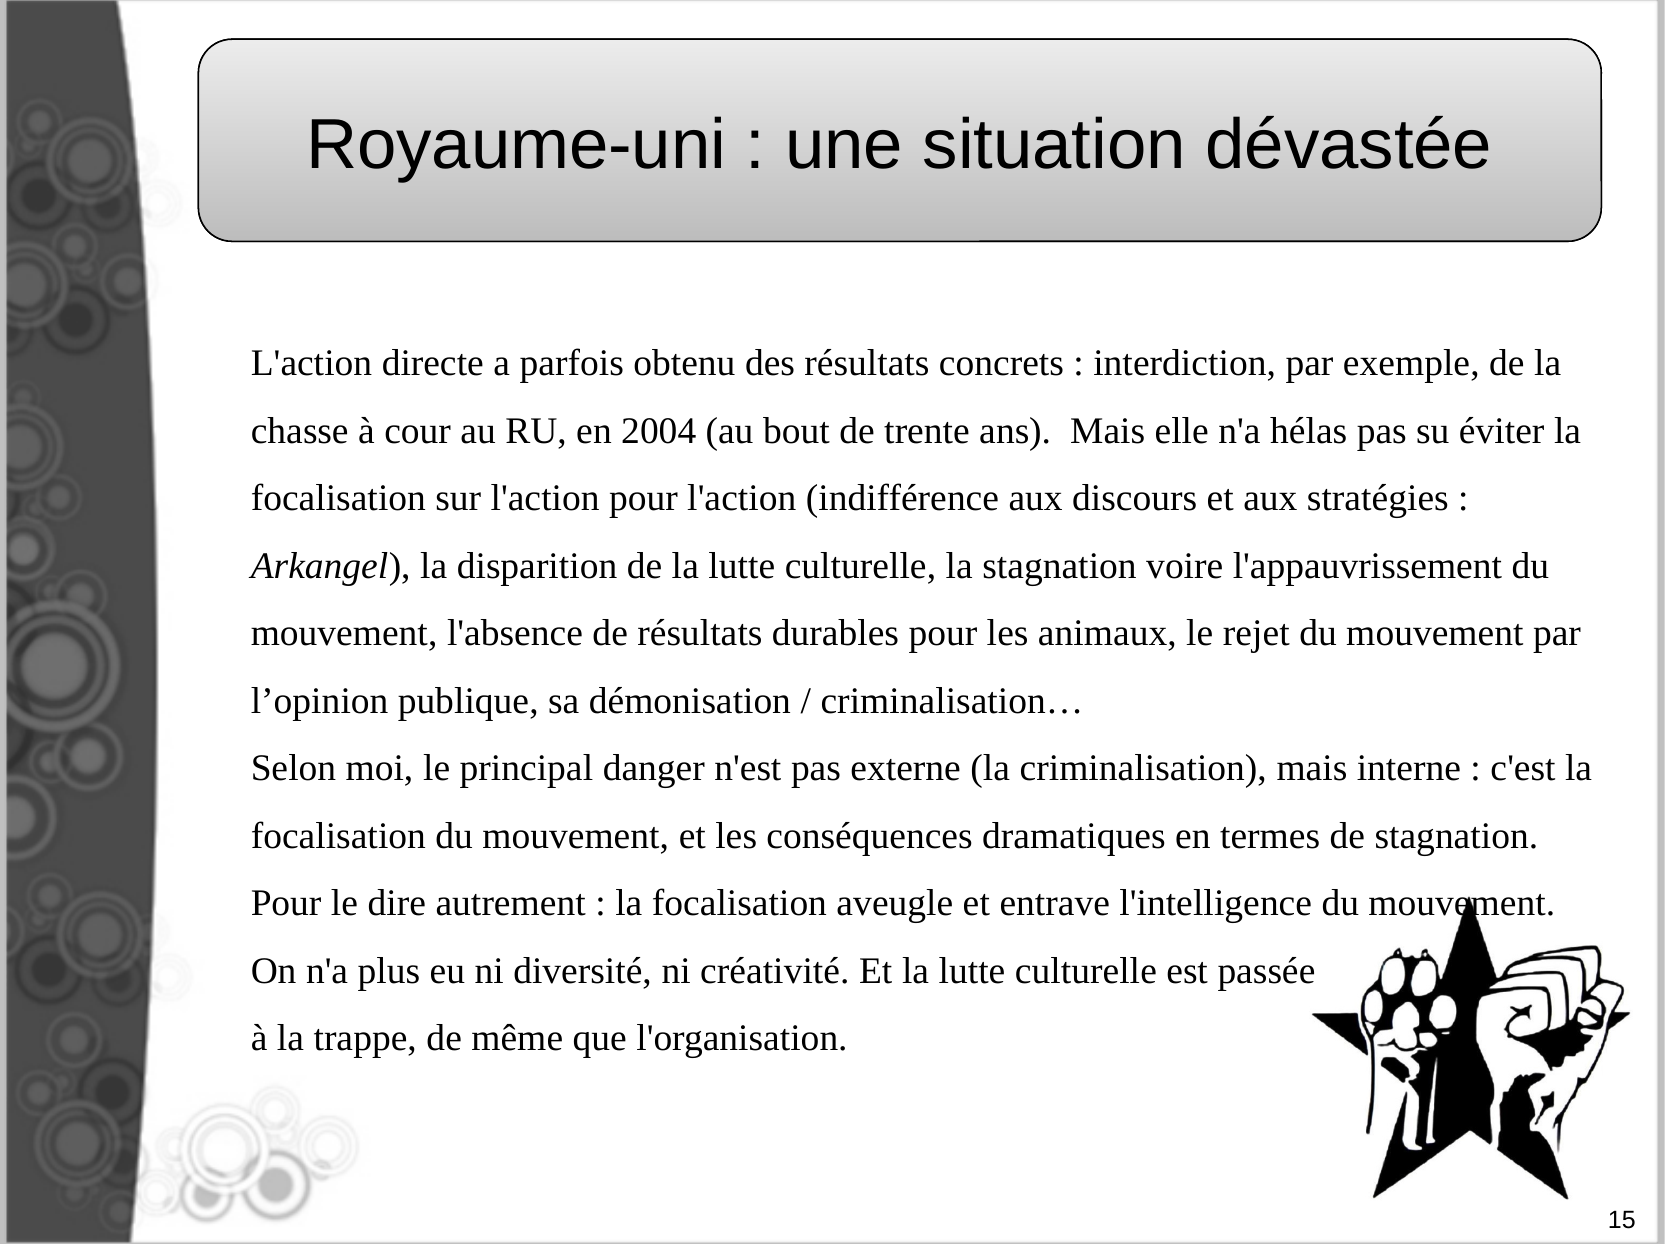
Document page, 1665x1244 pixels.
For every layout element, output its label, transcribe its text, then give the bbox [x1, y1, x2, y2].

text_box L'action directe a parfois obtenu des résultats concrets : interdiction, par exemple, de la chasse à cour au RU, en 2004 (au bout de trente ans). Mais elle n'a hélas pas su éviter la focalisation sur l'action pour l'action (indifférence aux discours et aux stratégies : Arkangel), la disparition de la lutte culturelle, la stagnation voire l'appauvrissement du mouvement, l'absence de résultats durables pour les animaux, le rejet du mouvement par l’opinion publique, sa démonisation / criminalisation… Selon moi, le principal danger n'est pas externe (la criminalisation), mais interne : c'est la focalisation du mouvement, et les conséquences dramatiques en termes de stagnation. Pour le dire autrement : la focalisation aveugle et entrave l'intelligence du mouvement. On n'a plus eu ni diversité, ni créativité. Et la lutte culturelle est passée à la trappe, de même que l'organisation. [242, 307, 1631, 1067]
picture [3, 0, 1662, 1244]
text_box Royaume-uni : une situation dévastée [207, 77, 1593, 203]
text_box [198, 39, 1602, 242]
text_box 15 [1297, 1194, 1645, 1244]
